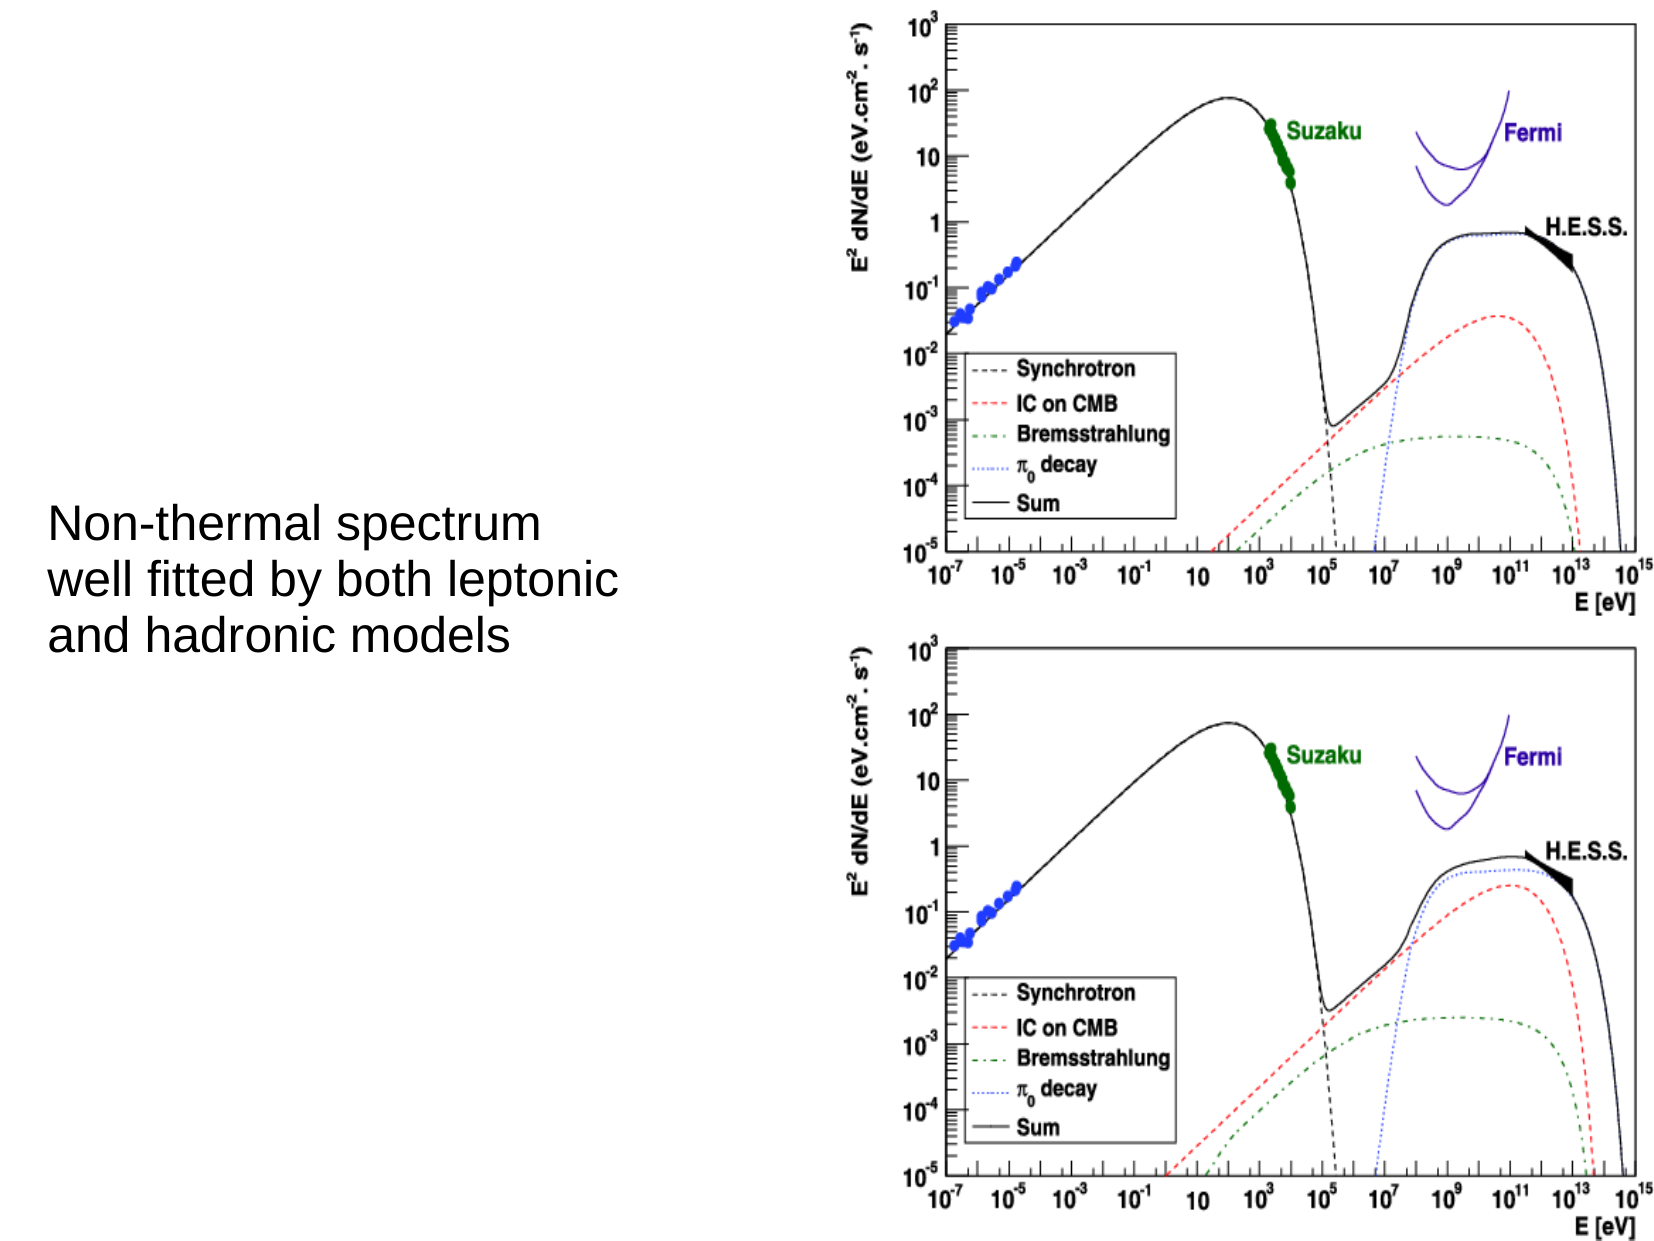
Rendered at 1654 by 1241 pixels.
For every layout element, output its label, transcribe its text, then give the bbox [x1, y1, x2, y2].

picture [846, 0, 1654, 1241]
text_box Non-thermal spectrum well fitted by both leptonic and hadronic models [32, 488, 678, 688]
